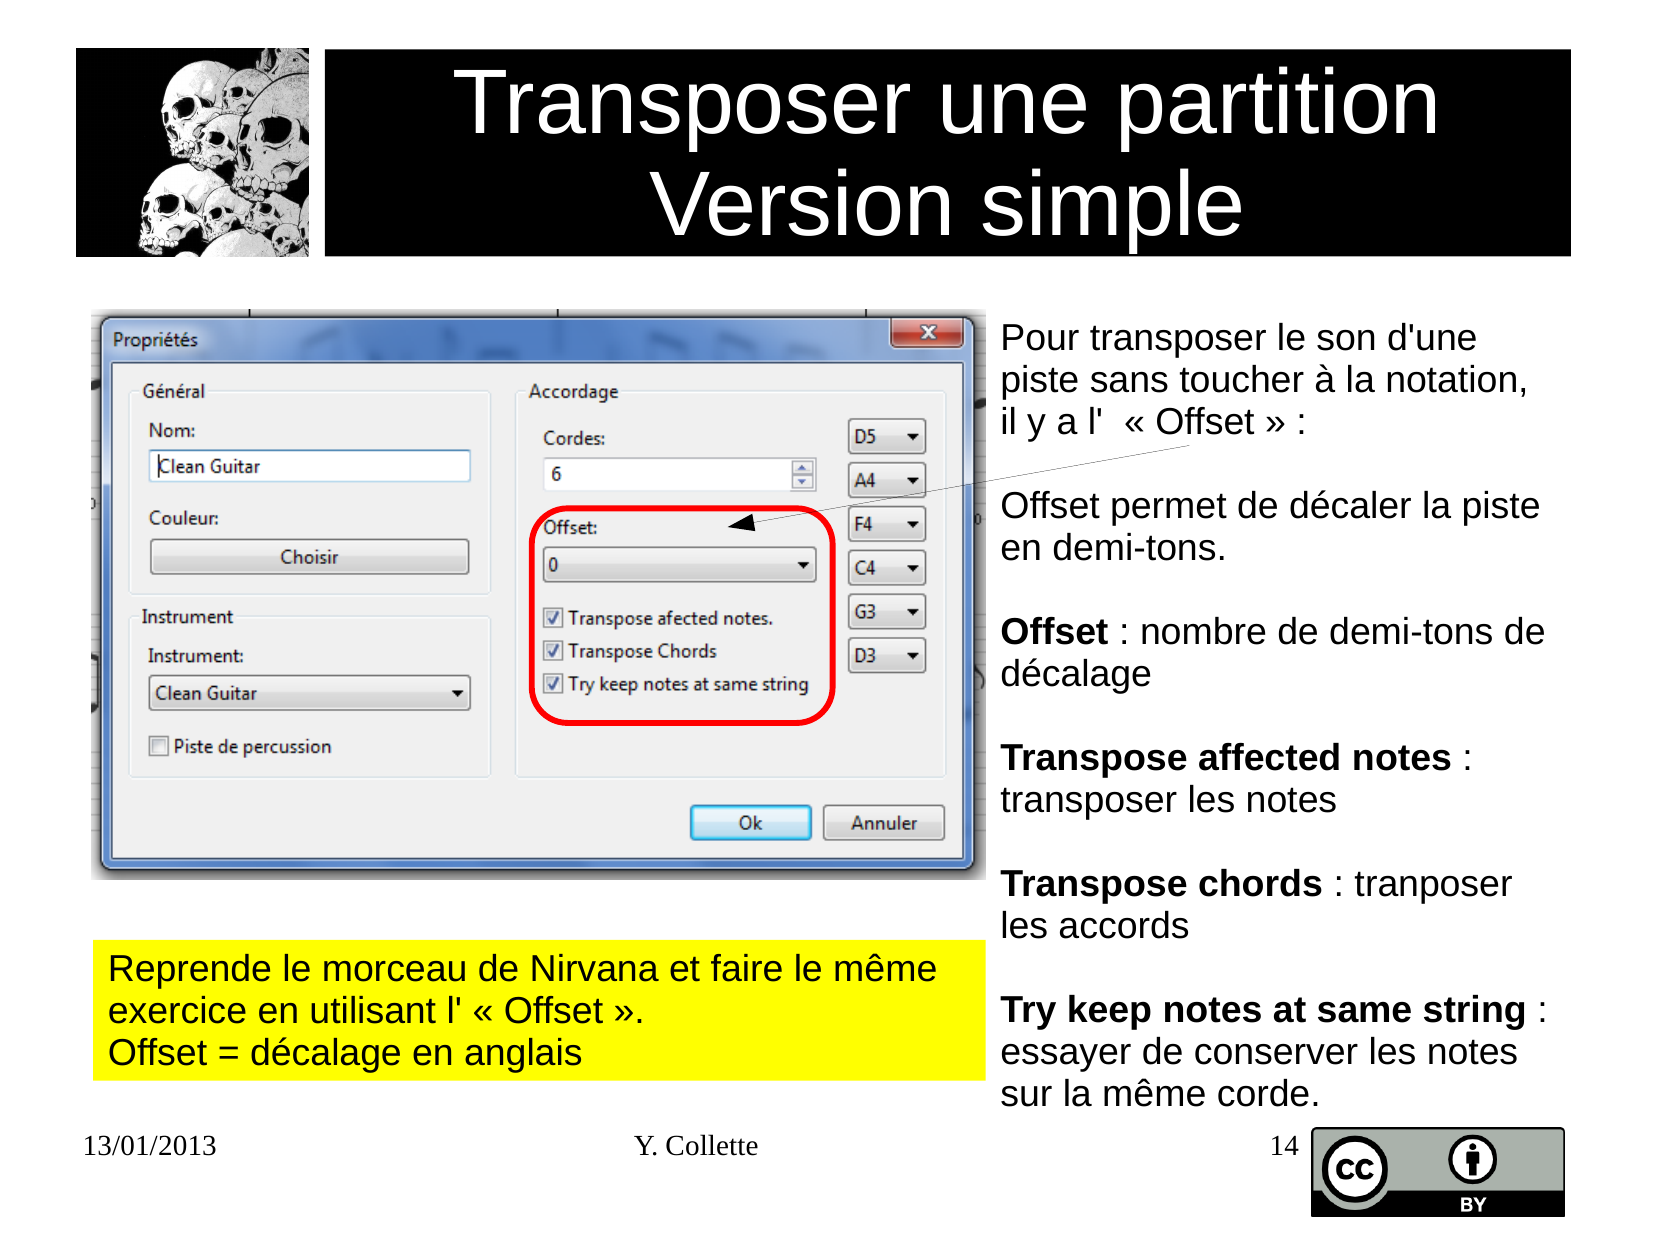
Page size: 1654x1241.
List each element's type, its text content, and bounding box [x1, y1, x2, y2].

picture [91, 309, 985, 880]
picture [76, 48, 309, 257]
text_box Pour transposer le son d'une piste sans toucher à la notation, il y a l' « Offset » : Offset permet de décaler la piste en demi-tons. Offset : nombre de demi-tons de décalage Transpose affected notes : transposer les notes Transpose chords : tranposer les accords Try keep notes at same string : essayer de conserver les notes sur la même corde. [985, 309, 1568, 1123]
title Transposer une partition Version simple [324, 49, 1571, 257]
picture [535, 512, 829, 720]
text_box Reprende le morceau de Nirvana et faire le même exercice en utilisant l' « Offset ». Offset = décalage en anglais [93, 939, 986, 1081]
picture [1311, 1127, 1565, 1217]
